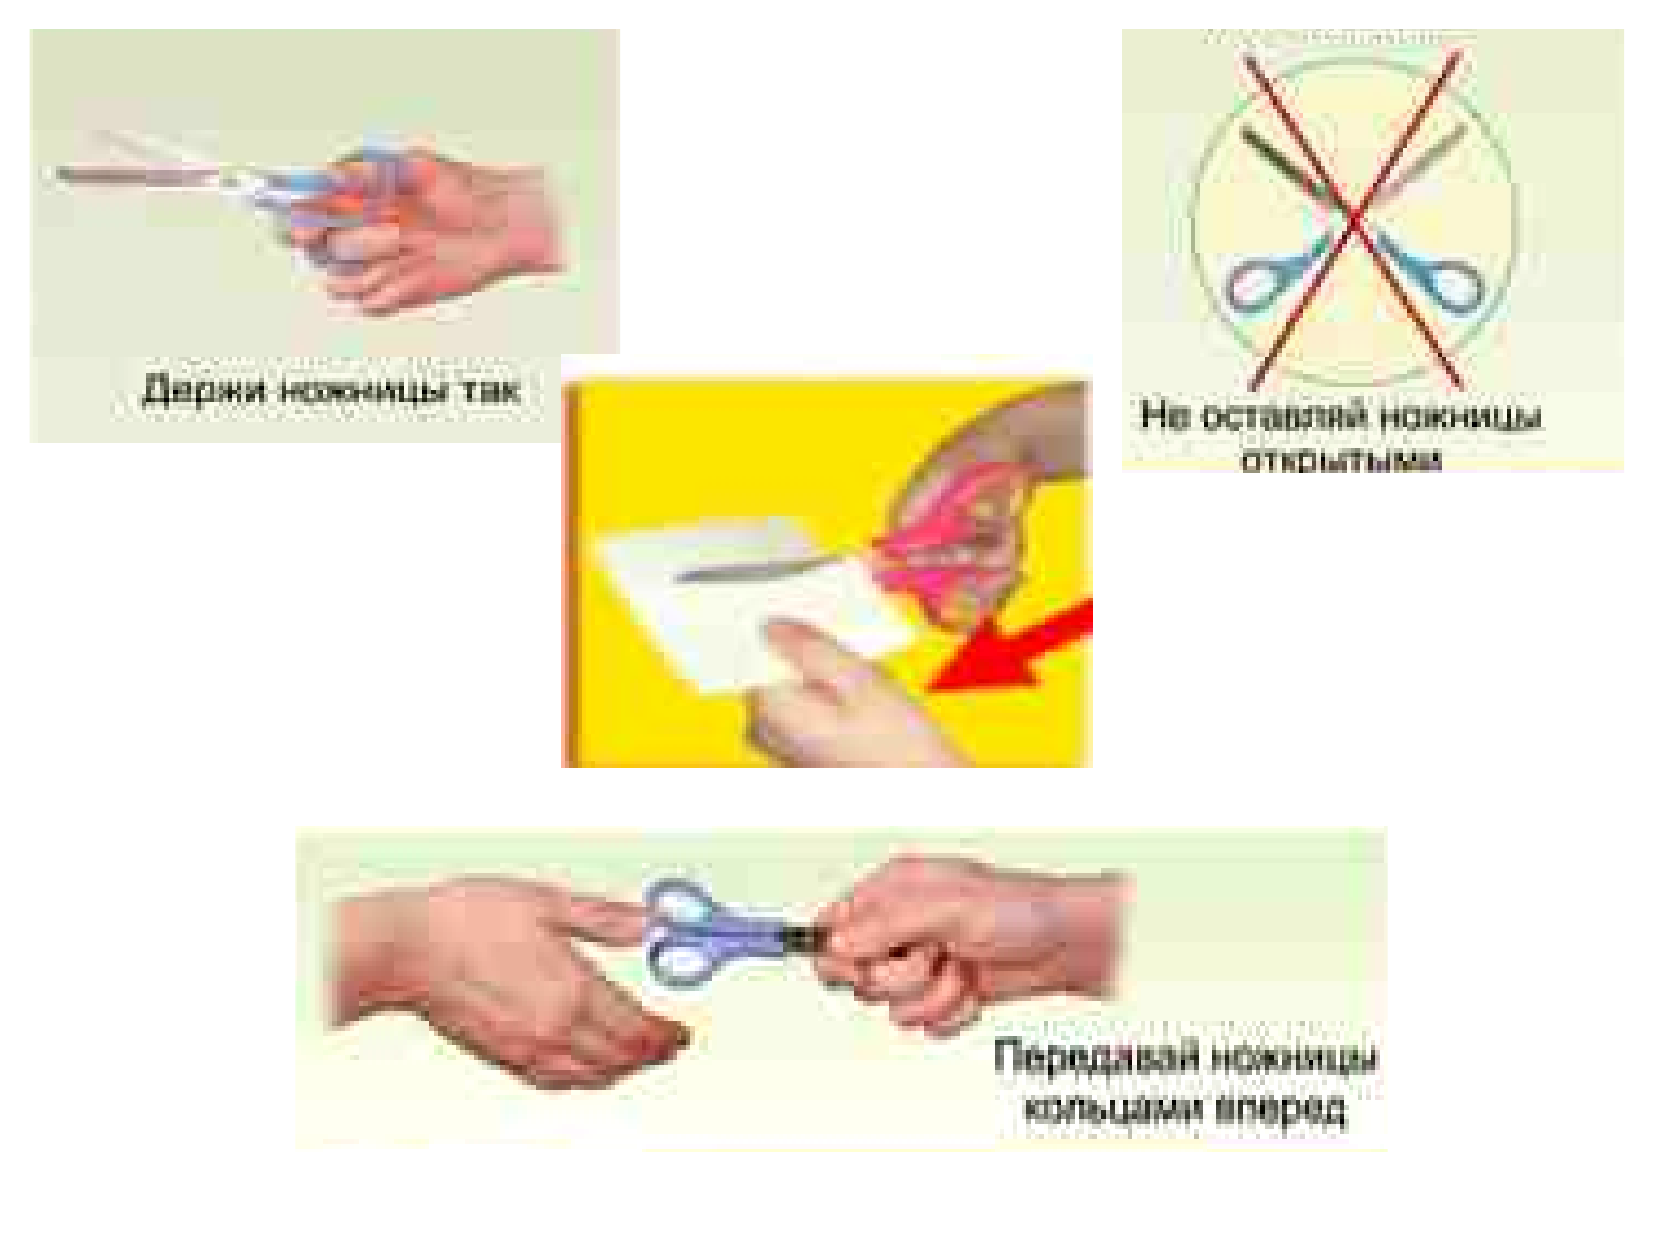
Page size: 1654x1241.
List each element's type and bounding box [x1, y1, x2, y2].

picture [29, 29, 1093, 768]
picture [295, 826, 1388, 1152]
picture [1122, 29, 1625, 473]
